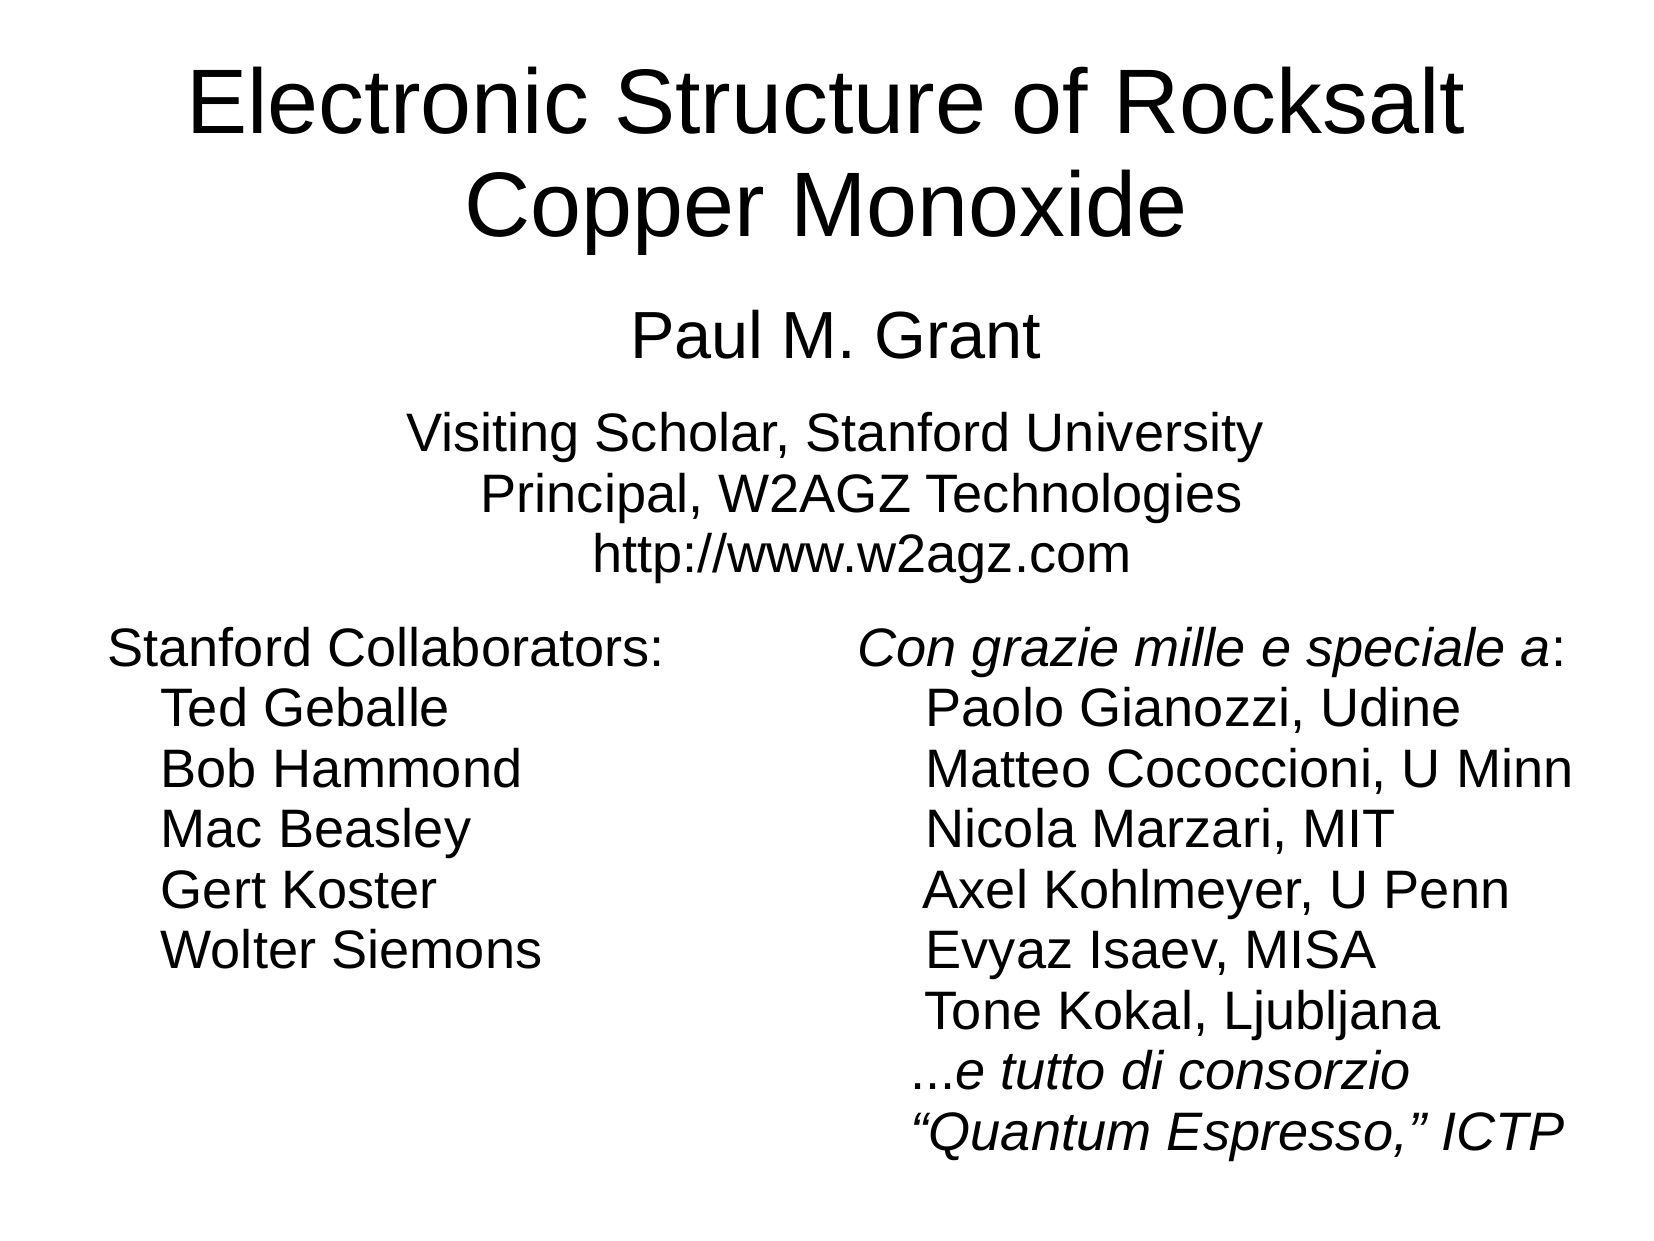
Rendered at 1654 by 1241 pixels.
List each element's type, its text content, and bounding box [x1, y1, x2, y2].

list Paul M. Grant Visiting Scholar, Stanford University Principal, W2AGZ Technologies http://www.w2agz.com [82, 298, 1571, 585]
title Electronic Structure of Rocksalt Copper Monoxide [82, 49, 1571, 257]
text_box Con grazie mille e speciale a: Paolo Gianozzi, Udine Matteo Cococcioni, U Minn Nicola Marzari, MIT Axel Kohlmeyer, U Penn Evyaz Isaev, MISA Tone Kokal, Ljubljana ...e tutto di consorzio “Quantum Espresso,” ICTP [825, 609, 1613, 1170]
text_box Stanford Collaborators: Ted Geballe Bob Hammond Mac Beasley Gert Koster Wolter Siemons [75, 609, 825, 1049]
